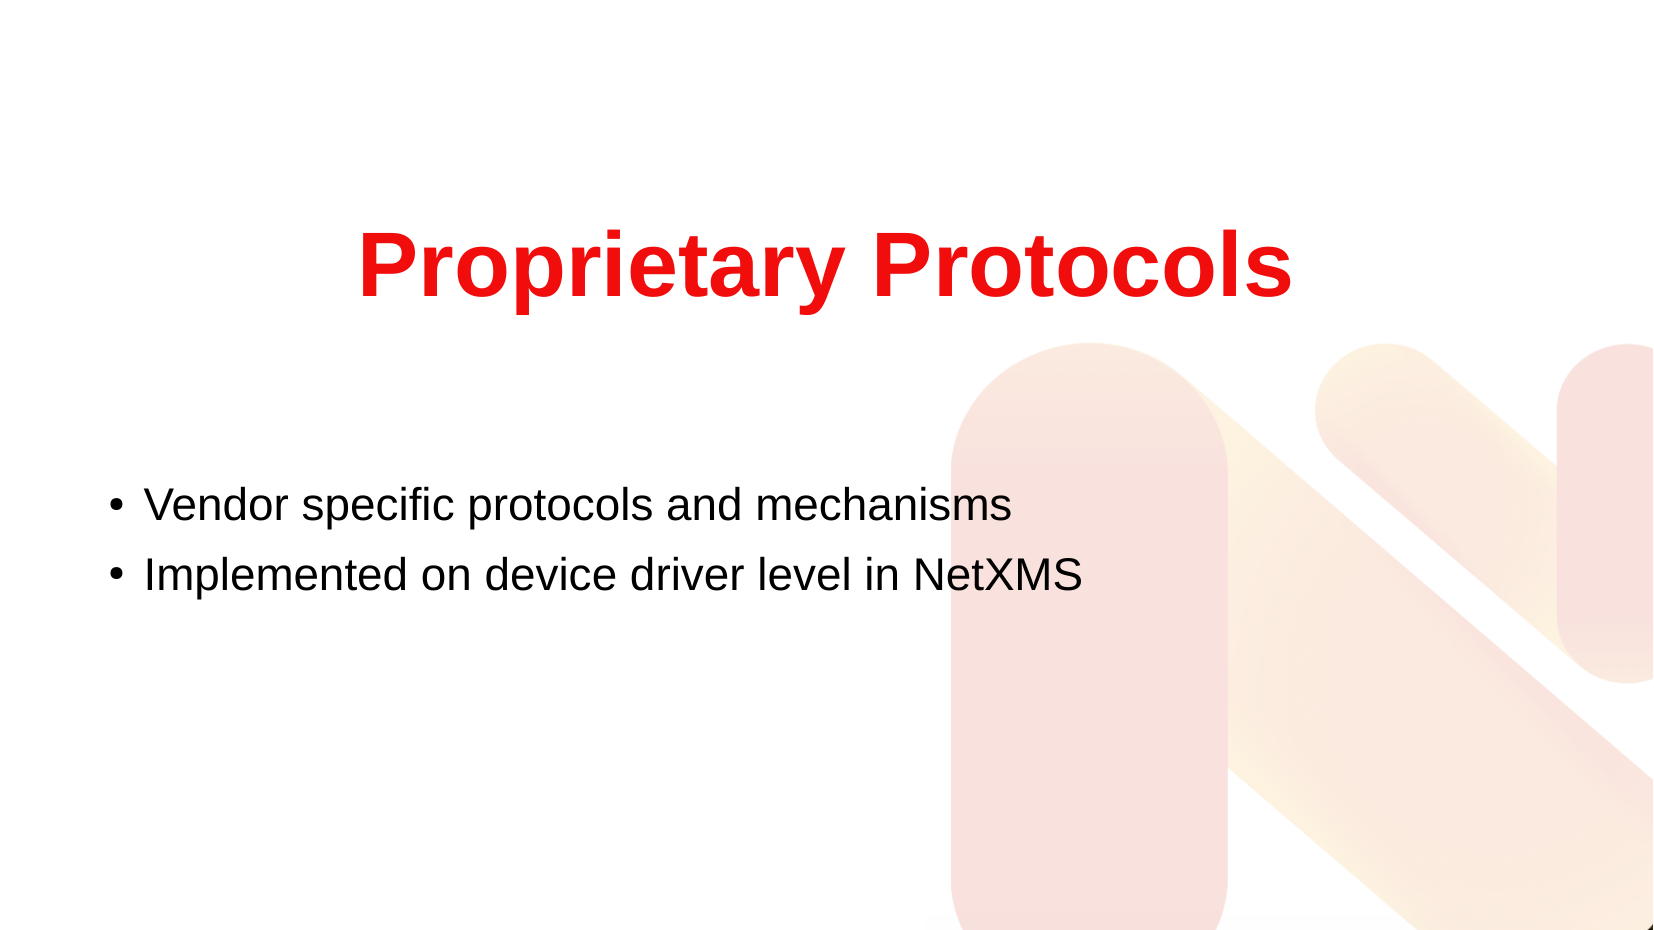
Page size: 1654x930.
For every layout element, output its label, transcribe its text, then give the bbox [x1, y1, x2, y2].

picture [925, 327, 1653, 930]
subtitle Vendor specific protocols and mechanisms Implemented on device driver level in NetXMS [87, 479, 1576, 601]
title Proprietary Protocols [82, 187, 1571, 343]
